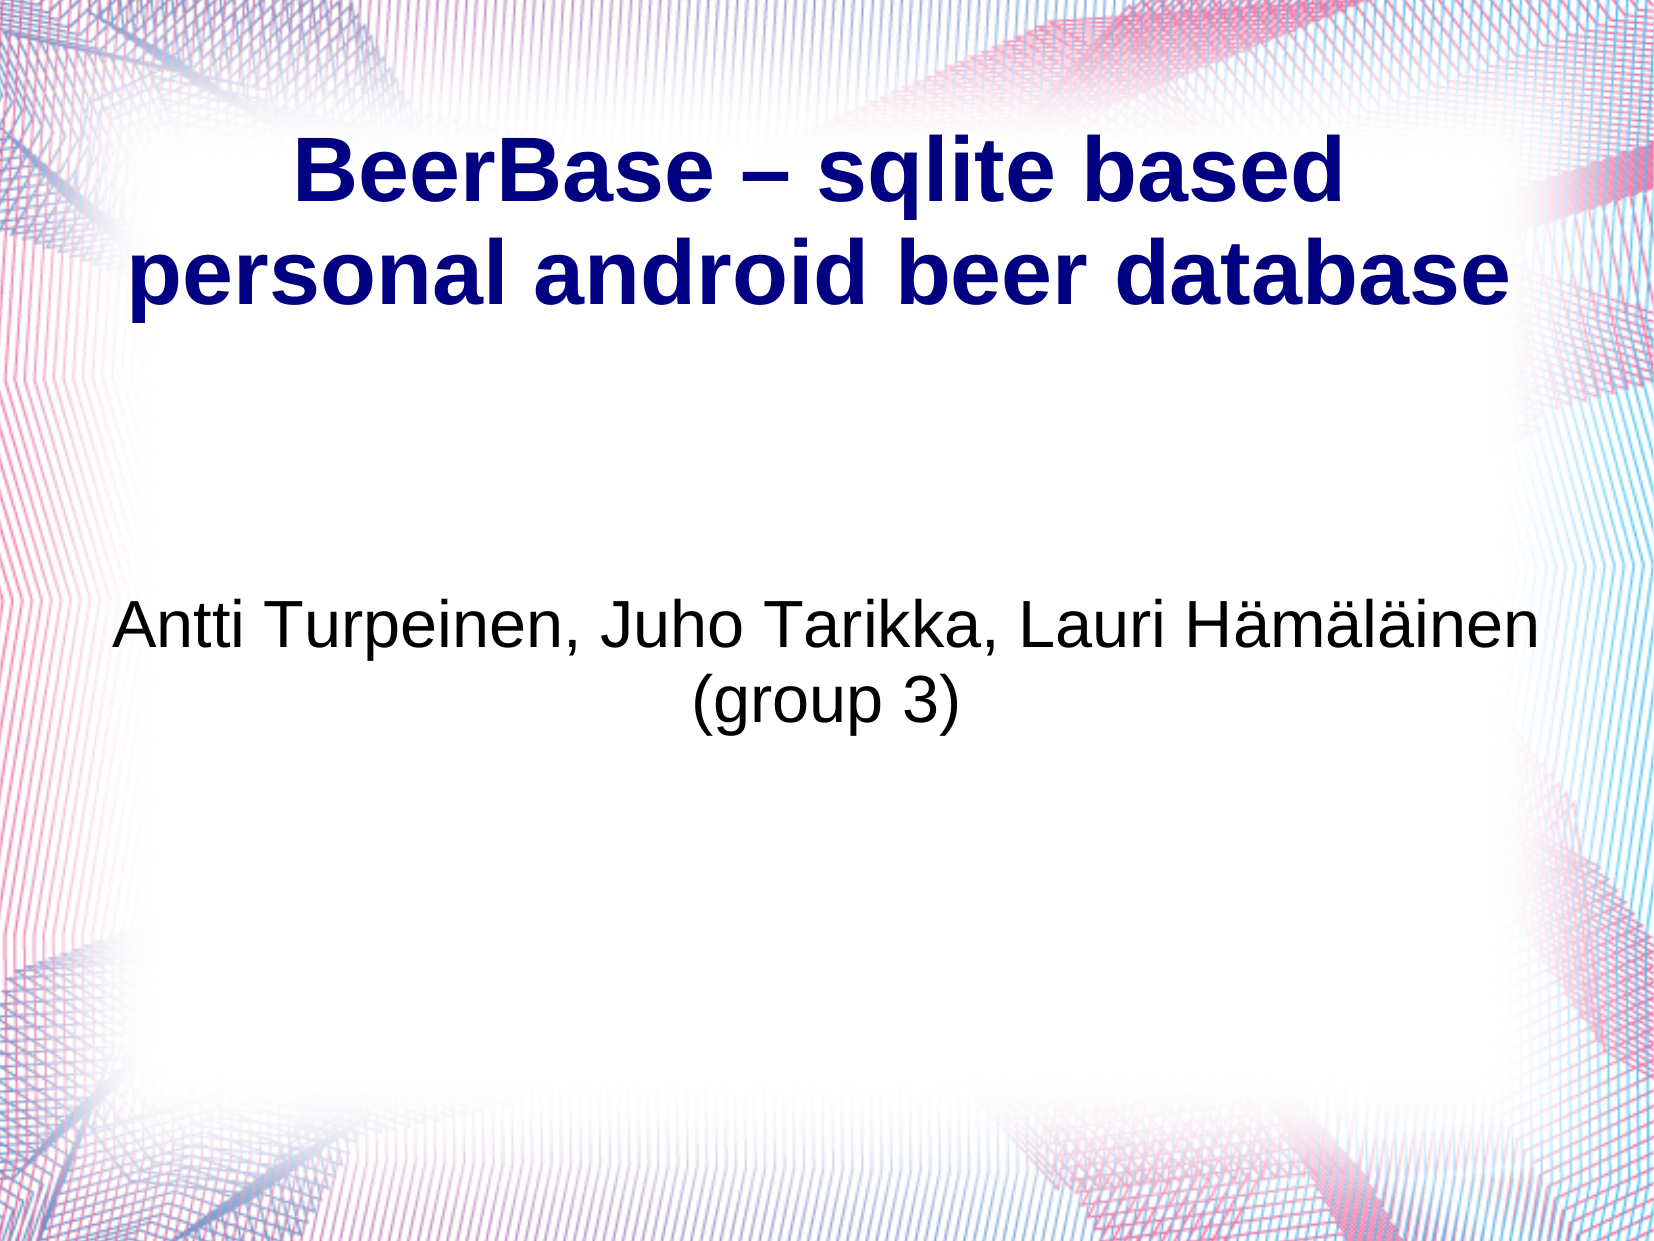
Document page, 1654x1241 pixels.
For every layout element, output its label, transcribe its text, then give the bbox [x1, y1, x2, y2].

subtitle Antti Turpeinen, Juho Tarikka, Lauri Hämäläinen (group 3) [82, 290, 1571, 1109]
title BeerBase – sqlite based personal android beer database [88, 117, 1577, 325]
picture [0, 0, 1654, 1241]
